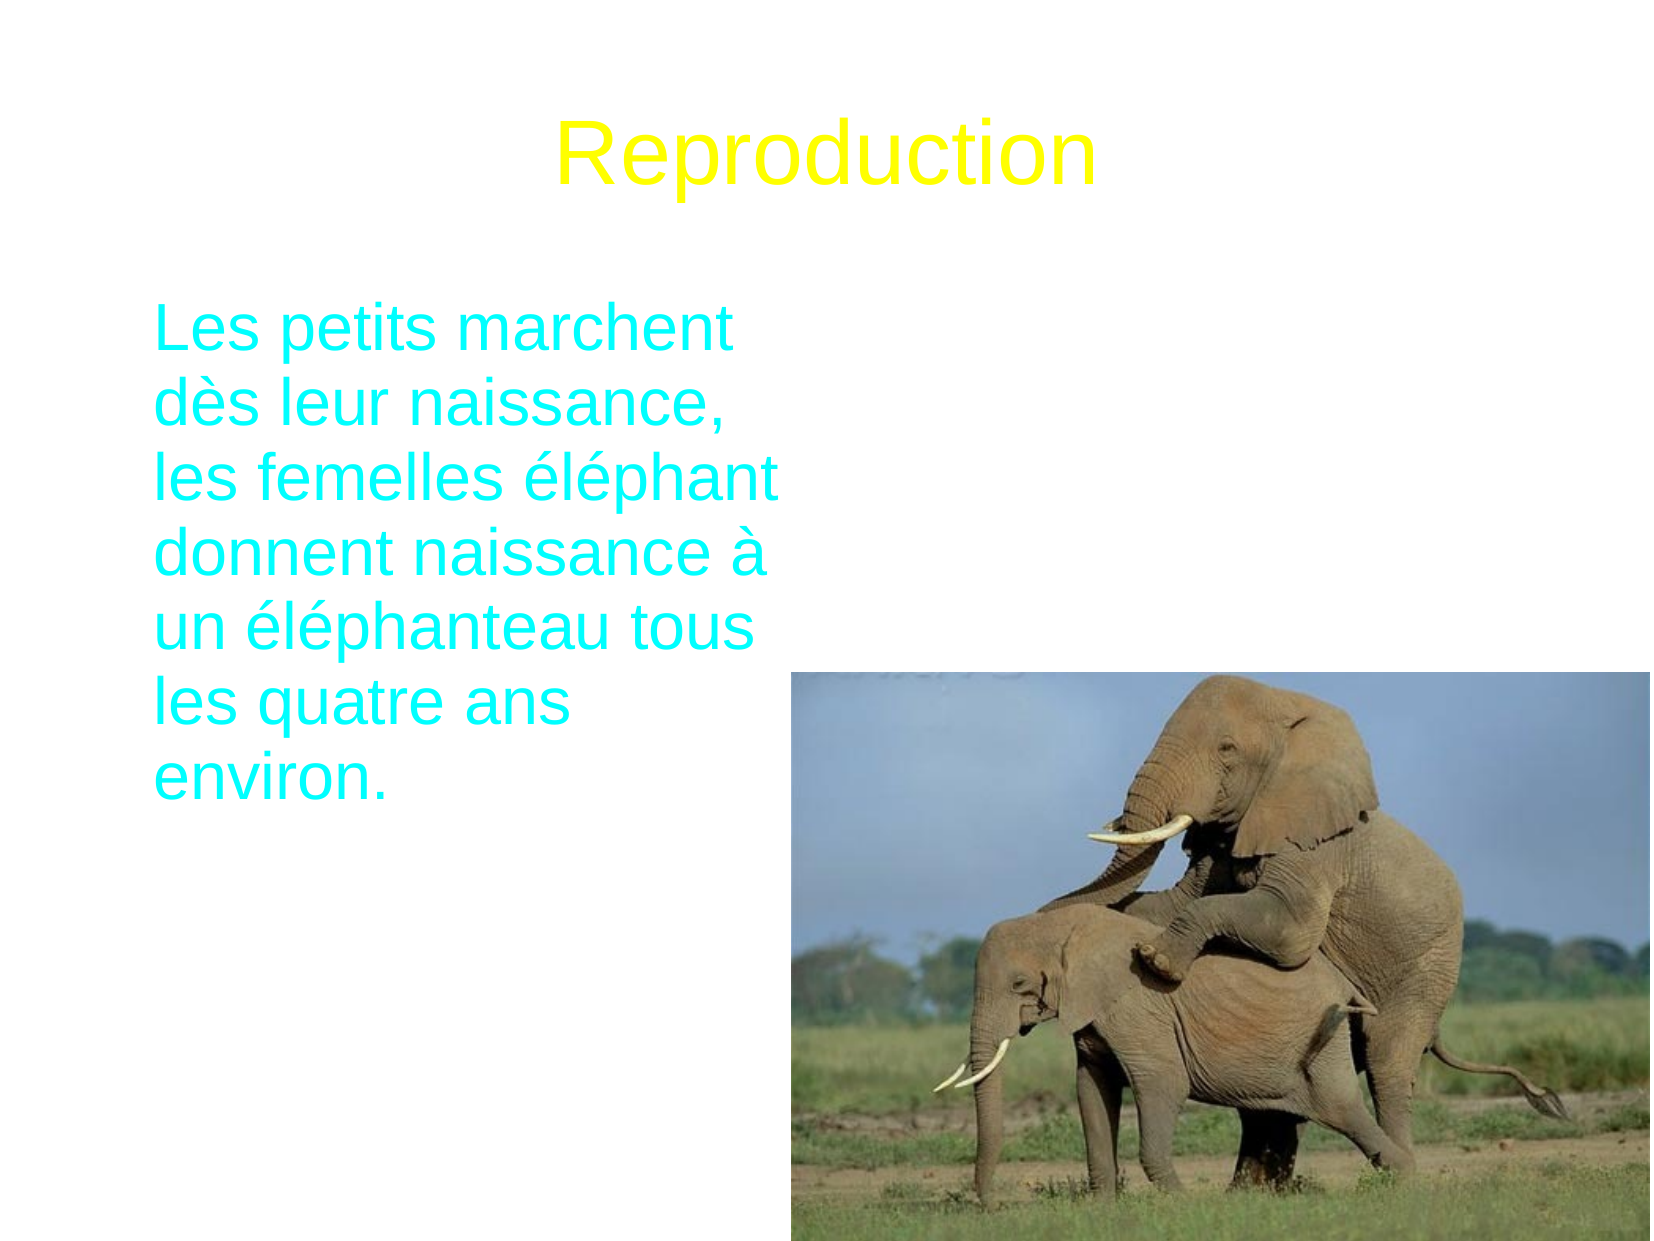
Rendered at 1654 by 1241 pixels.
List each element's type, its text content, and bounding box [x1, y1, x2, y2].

list Les petits marchent dès leur naissance, les femelles éléphant donnent naissance à un éléphanteau tous les quatre ans environ. [82, 290, 809, 1010]
picture [791, 672, 1650, 1241]
title Reproduction [82, 49, 1571, 257]
